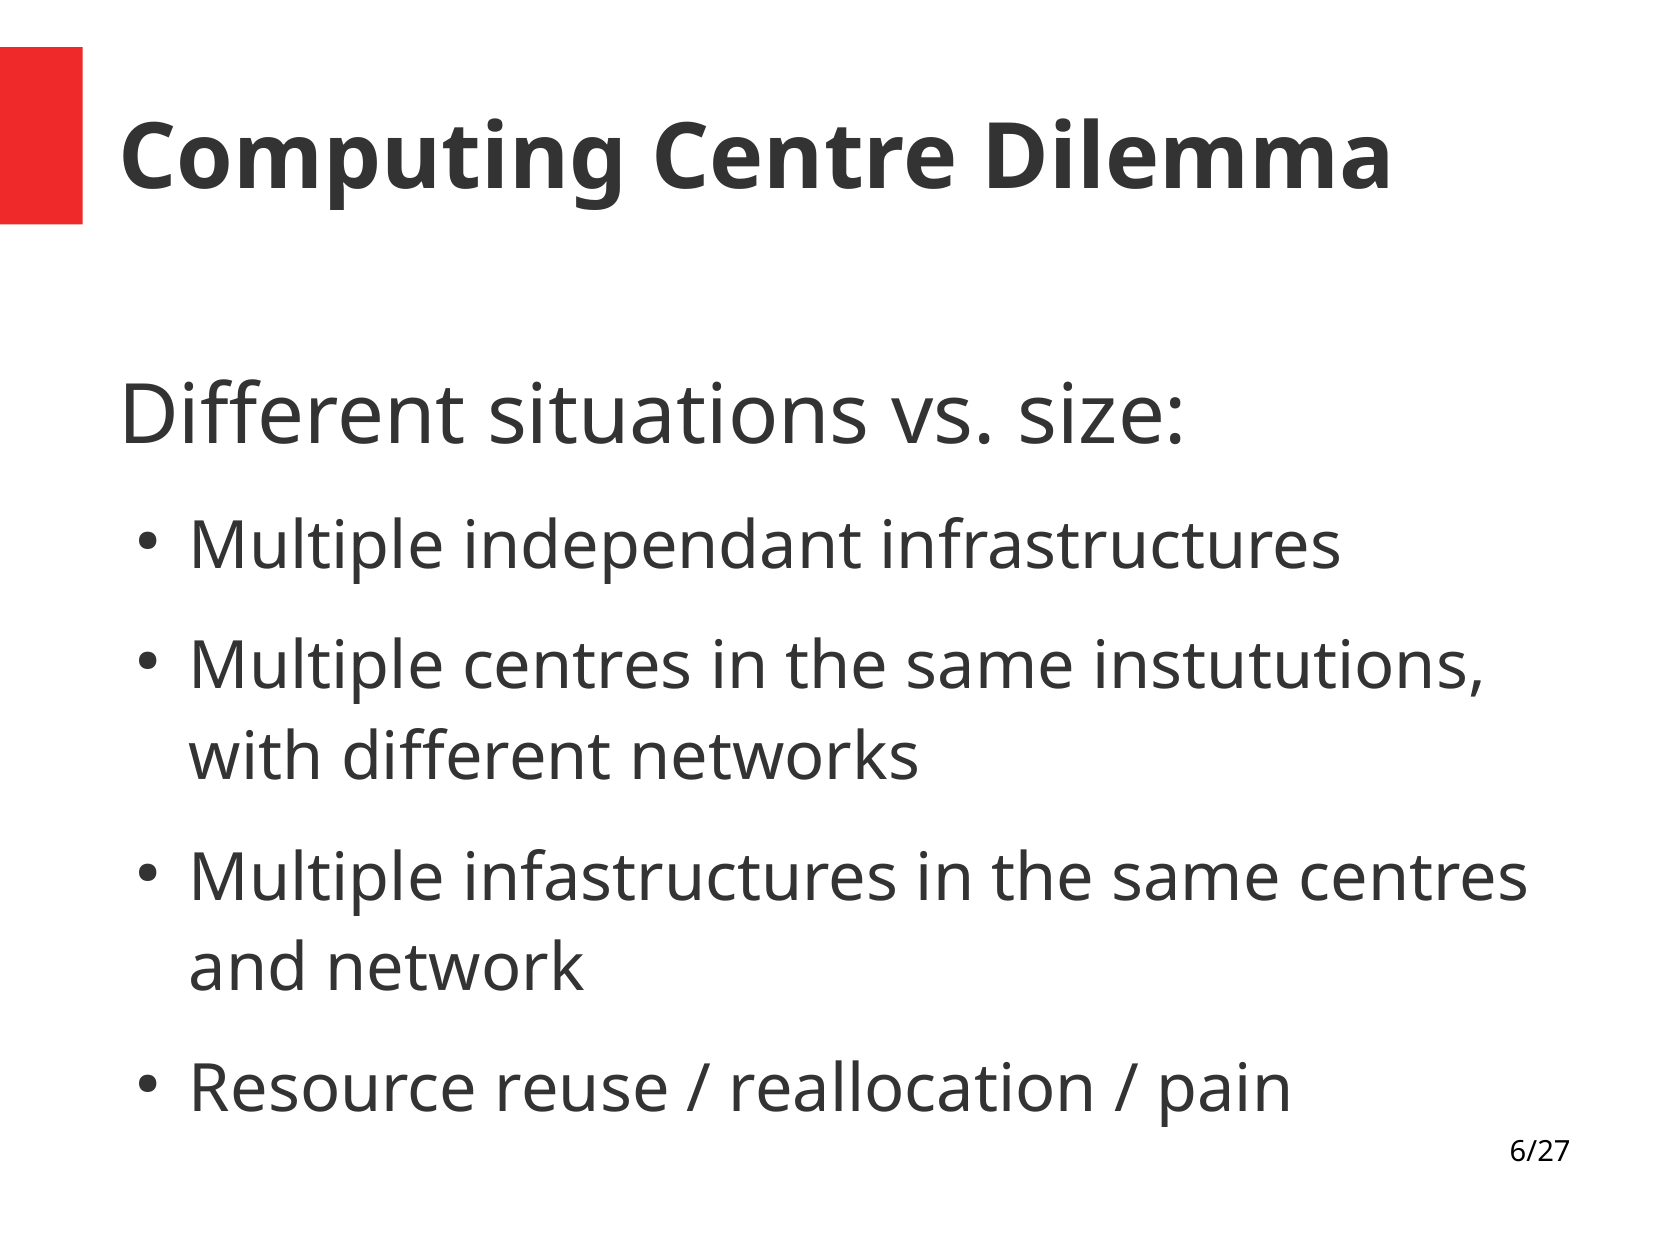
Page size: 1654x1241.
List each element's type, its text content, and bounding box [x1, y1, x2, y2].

list Different situations vs. size: Multiple independant infrastructures Multiple centres in the same instututions, with different networks Multiple infastructures in the same centres and network Resource reuse / reallocation / pain [118, 354, 1536, 1074]
title Computing Centre Dilemma [118, 49, 1571, 257]
